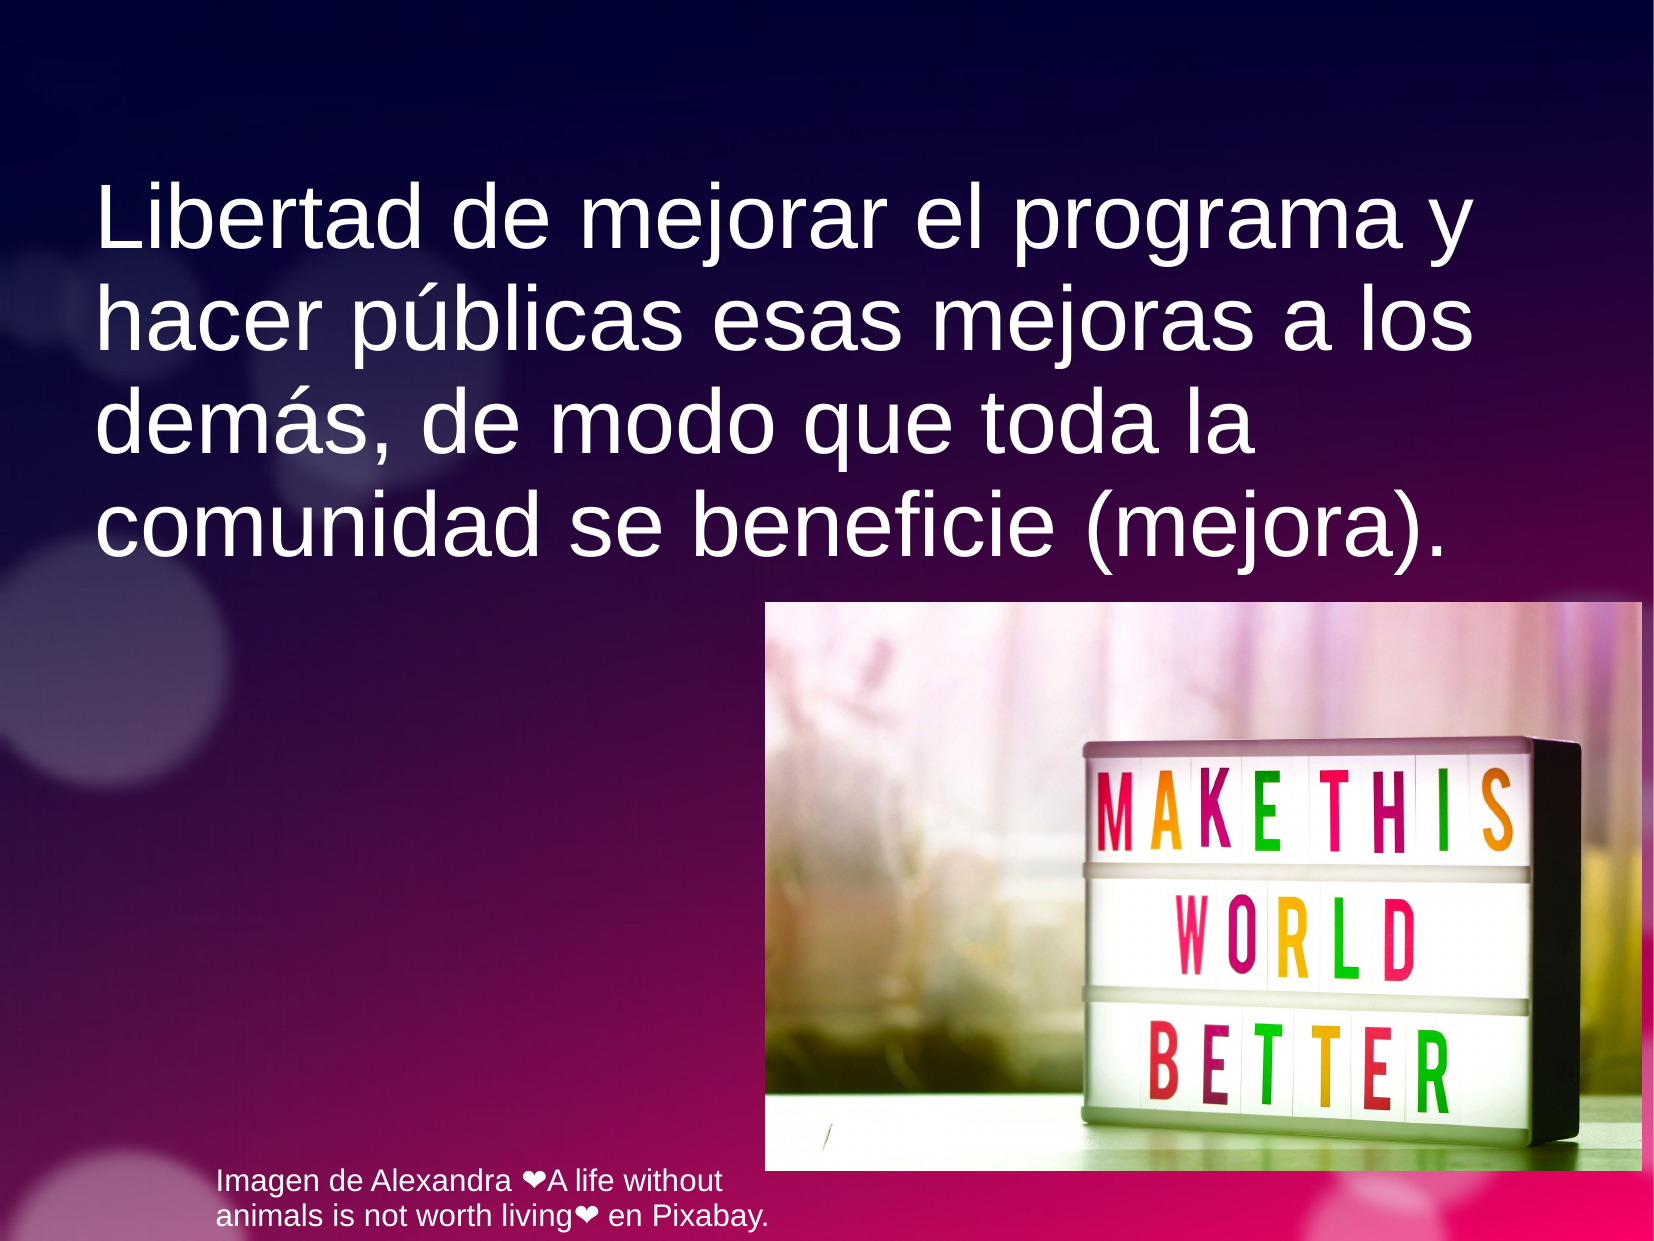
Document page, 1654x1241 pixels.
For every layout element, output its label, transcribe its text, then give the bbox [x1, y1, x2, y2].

title Libertad de mejorar el programa y hacer públicas esas mejoras a los demás, de modo que toda la comunidad se beneficie (mejora). [94, 165, 1583, 576]
text_box Imagen de Alexandra ❤️A life without animals is not worth living❤️ en Pixabay. [200, 1155, 804, 1241]
picture [0, 0, 1654, 1241]
